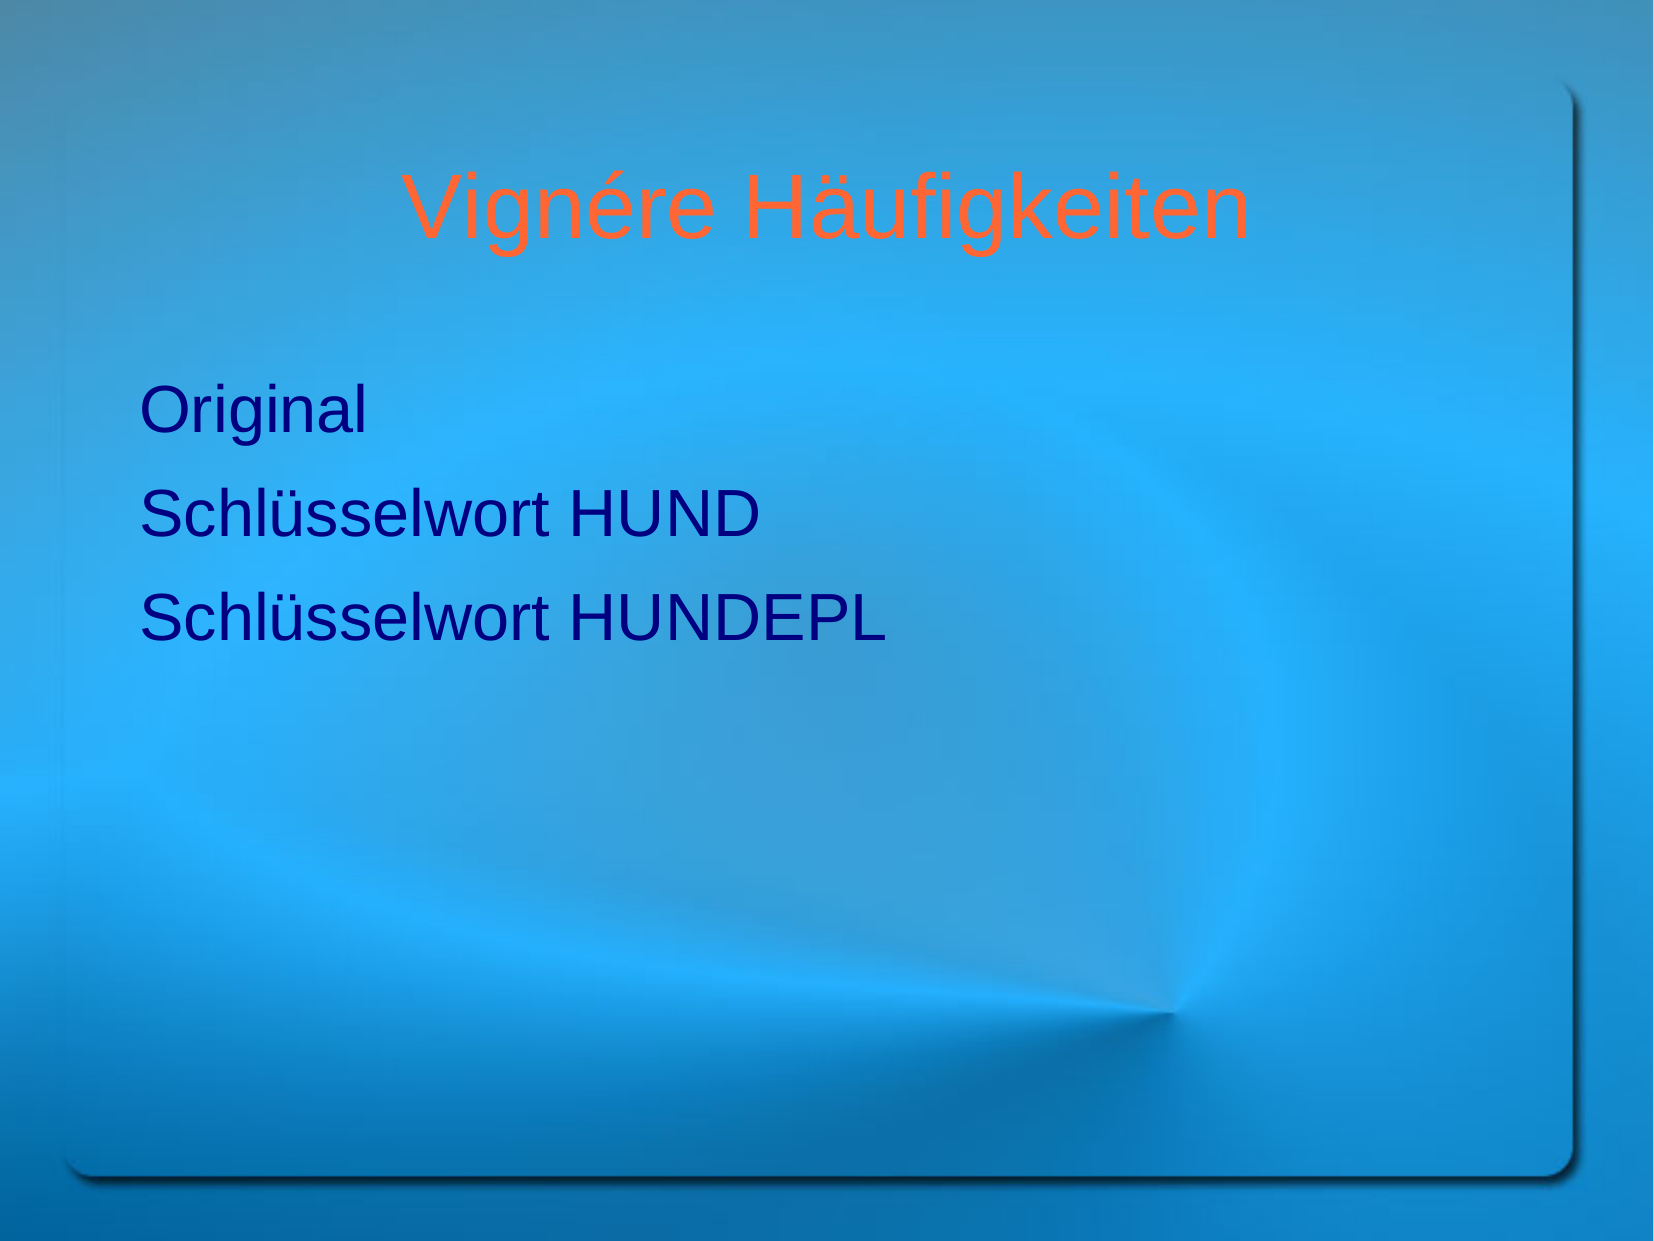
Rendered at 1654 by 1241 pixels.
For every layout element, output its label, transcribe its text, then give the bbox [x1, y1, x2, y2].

title Vignére Häufigkeiten [121, 102, 1534, 311]
list Original Schlüsselwort HUND Schlüsselwort HUNDEPL [121, 371, 1534, 1099]
picture [0, 0, 1654, 1241]
